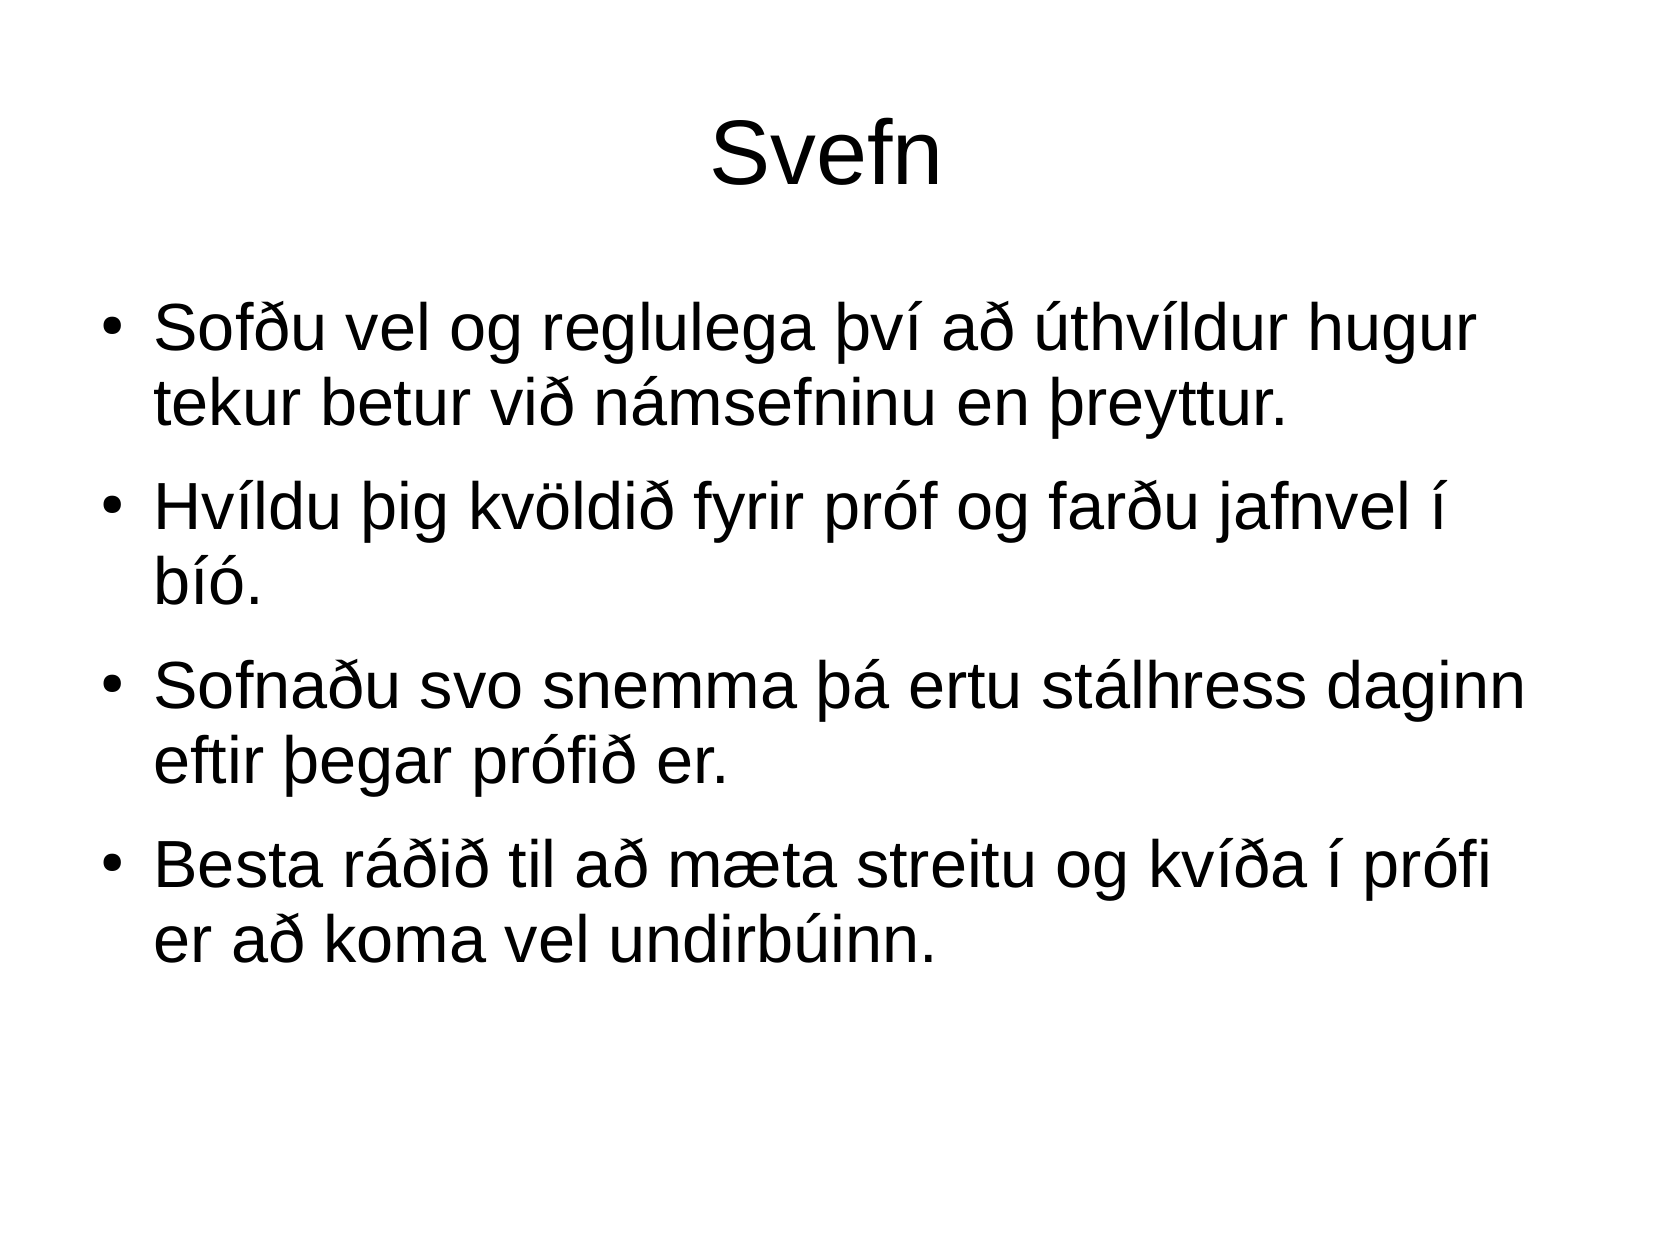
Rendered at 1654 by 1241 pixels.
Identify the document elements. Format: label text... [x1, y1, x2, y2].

list Sofðu vel og reglulega því að úthvíldur hugur tekur betur við námsefninu en þreyttur. Hvíldu þig kvöldið fyrir próf og farðu jafnvel í bíó. Sofnaðu svo snemma þá ertu stálhress daginn eftir þegar prófið er. Besta ráðið til að mæta streitu og kvíða í prófi er að koma vel undirbúinn. [82, 290, 1571, 1109]
title Svefn [82, 49, 1571, 257]
